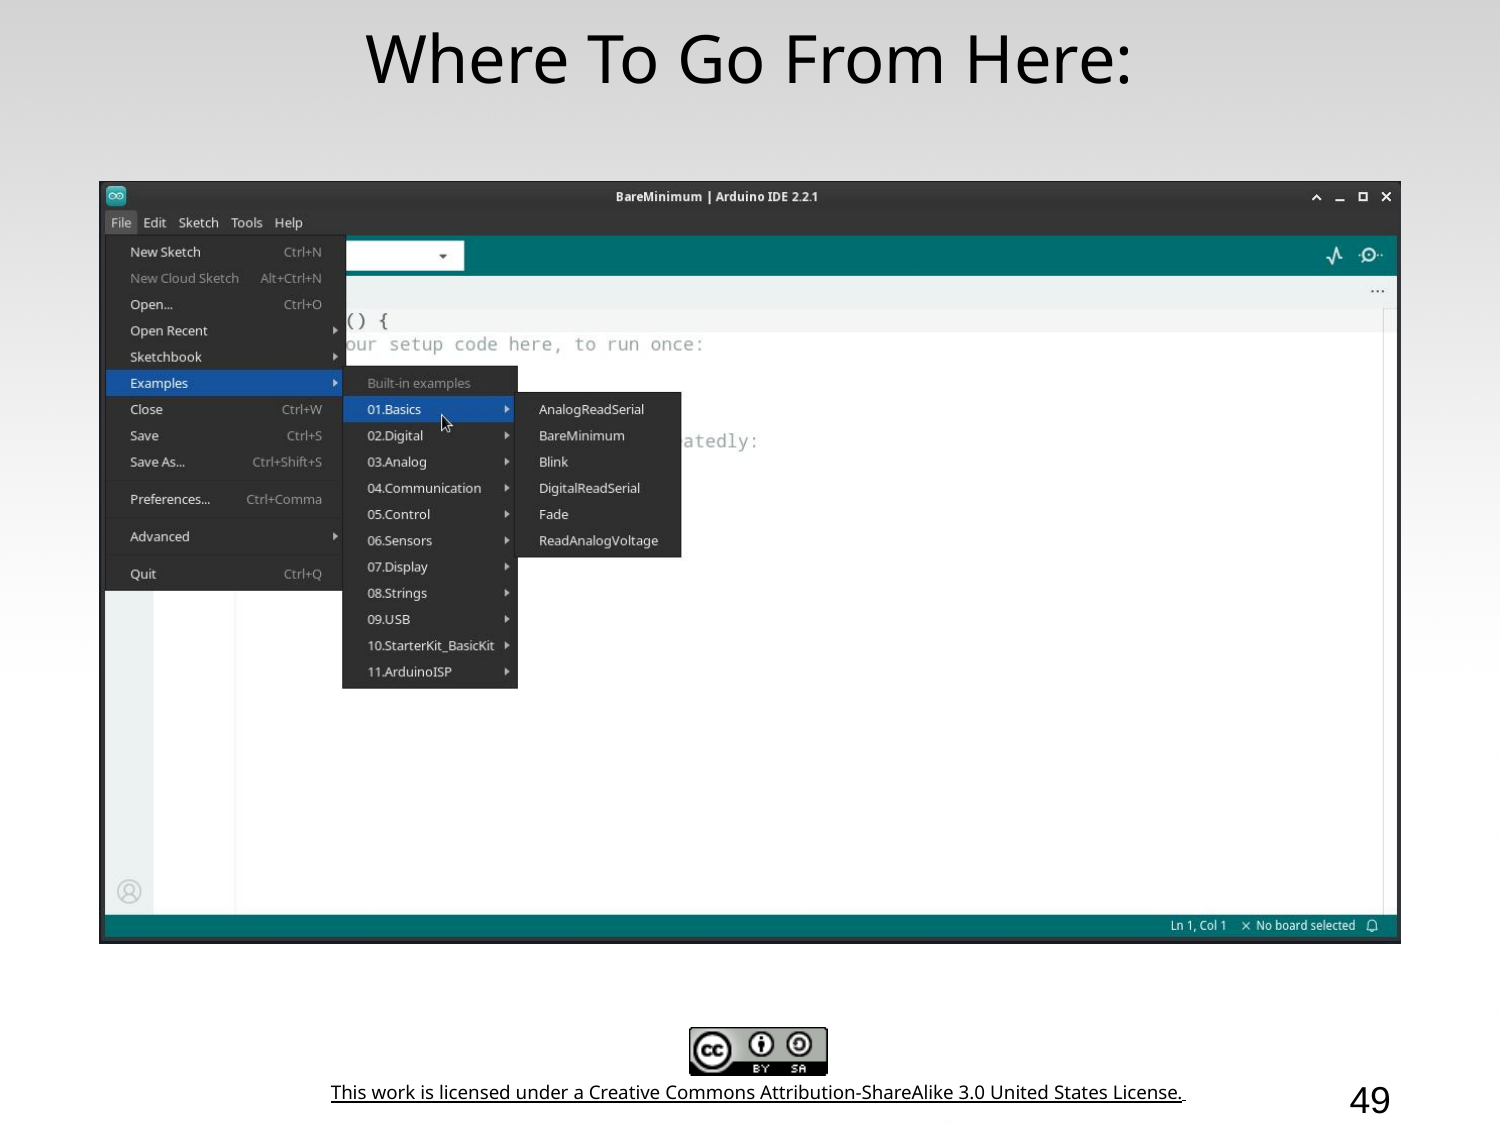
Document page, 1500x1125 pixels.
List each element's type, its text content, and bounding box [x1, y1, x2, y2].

picture [0, 0, 1500, 1125]
title Where To Go From Here: [112, 2, 1388, 181]
